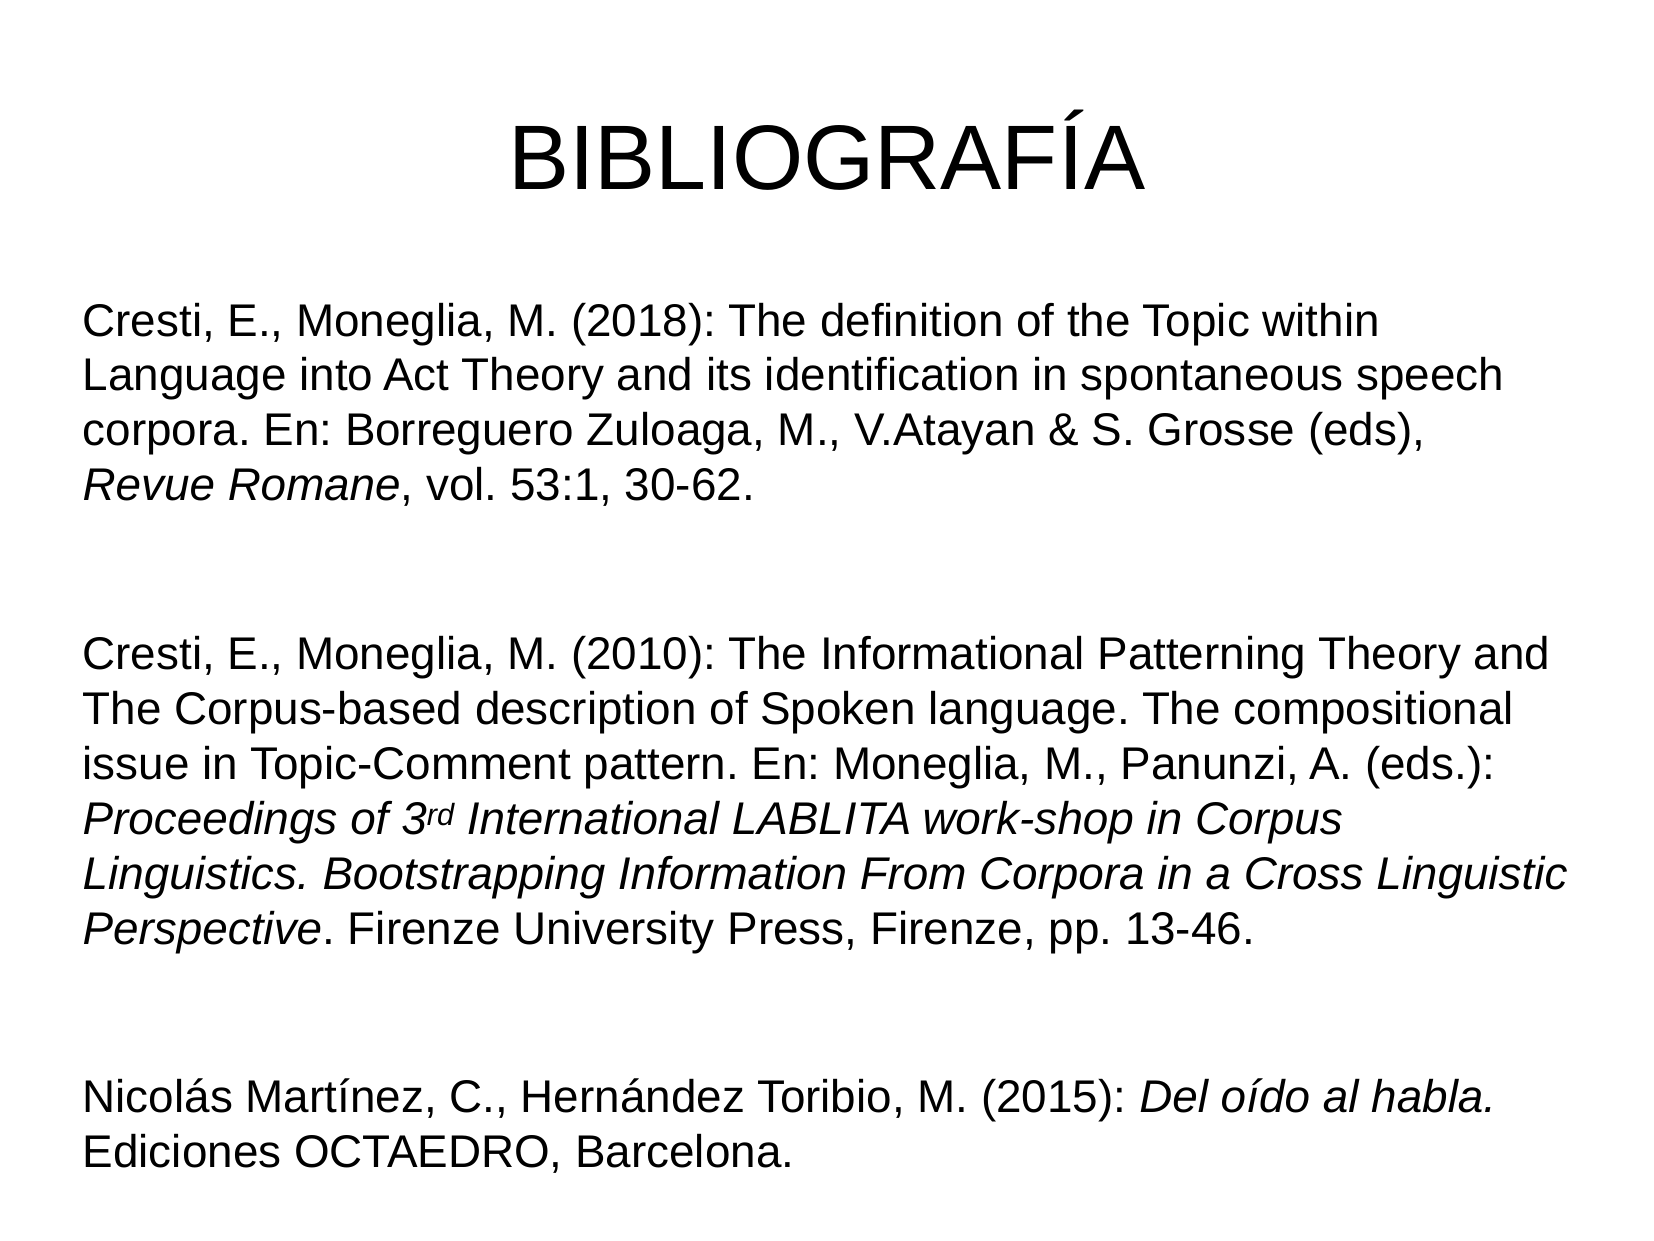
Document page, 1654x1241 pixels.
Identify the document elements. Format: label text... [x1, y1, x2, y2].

list Cresti, E., Moneglia, M. (2018): The definition of the Topic within Language into Act Theory and its identification in spontaneous speech corpora. En: Borreguero Zuloaga, M., V.Atayan & S. Grosse (eds), Revue Romane, vol. 53:1, 30-62. Cresti, E., Moneglia, M. (2010): The Informational Patterning Theory and The Corpus-based description of Spoken language. The compositional issue in Topic-Comment pattern. En: Moneglia, M., Panunzi, A. (eds.): Proceedings of 3rd International LABLITA work-shop in Corpus Linguistics. Bootstrapping Information From Corpora in a Cross Linguistic Perspective. Firenze University Press, Firenze, pp. 13-46. Nicolás Martínez, C., Hernández Toribio, M. (2015): Del oído al habla. Ediciones OCTAEDRO, Barcelona. [82, 290, 1571, 1241]
title BIBLIOGRAFÍA [82, 49, 1571, 257]
